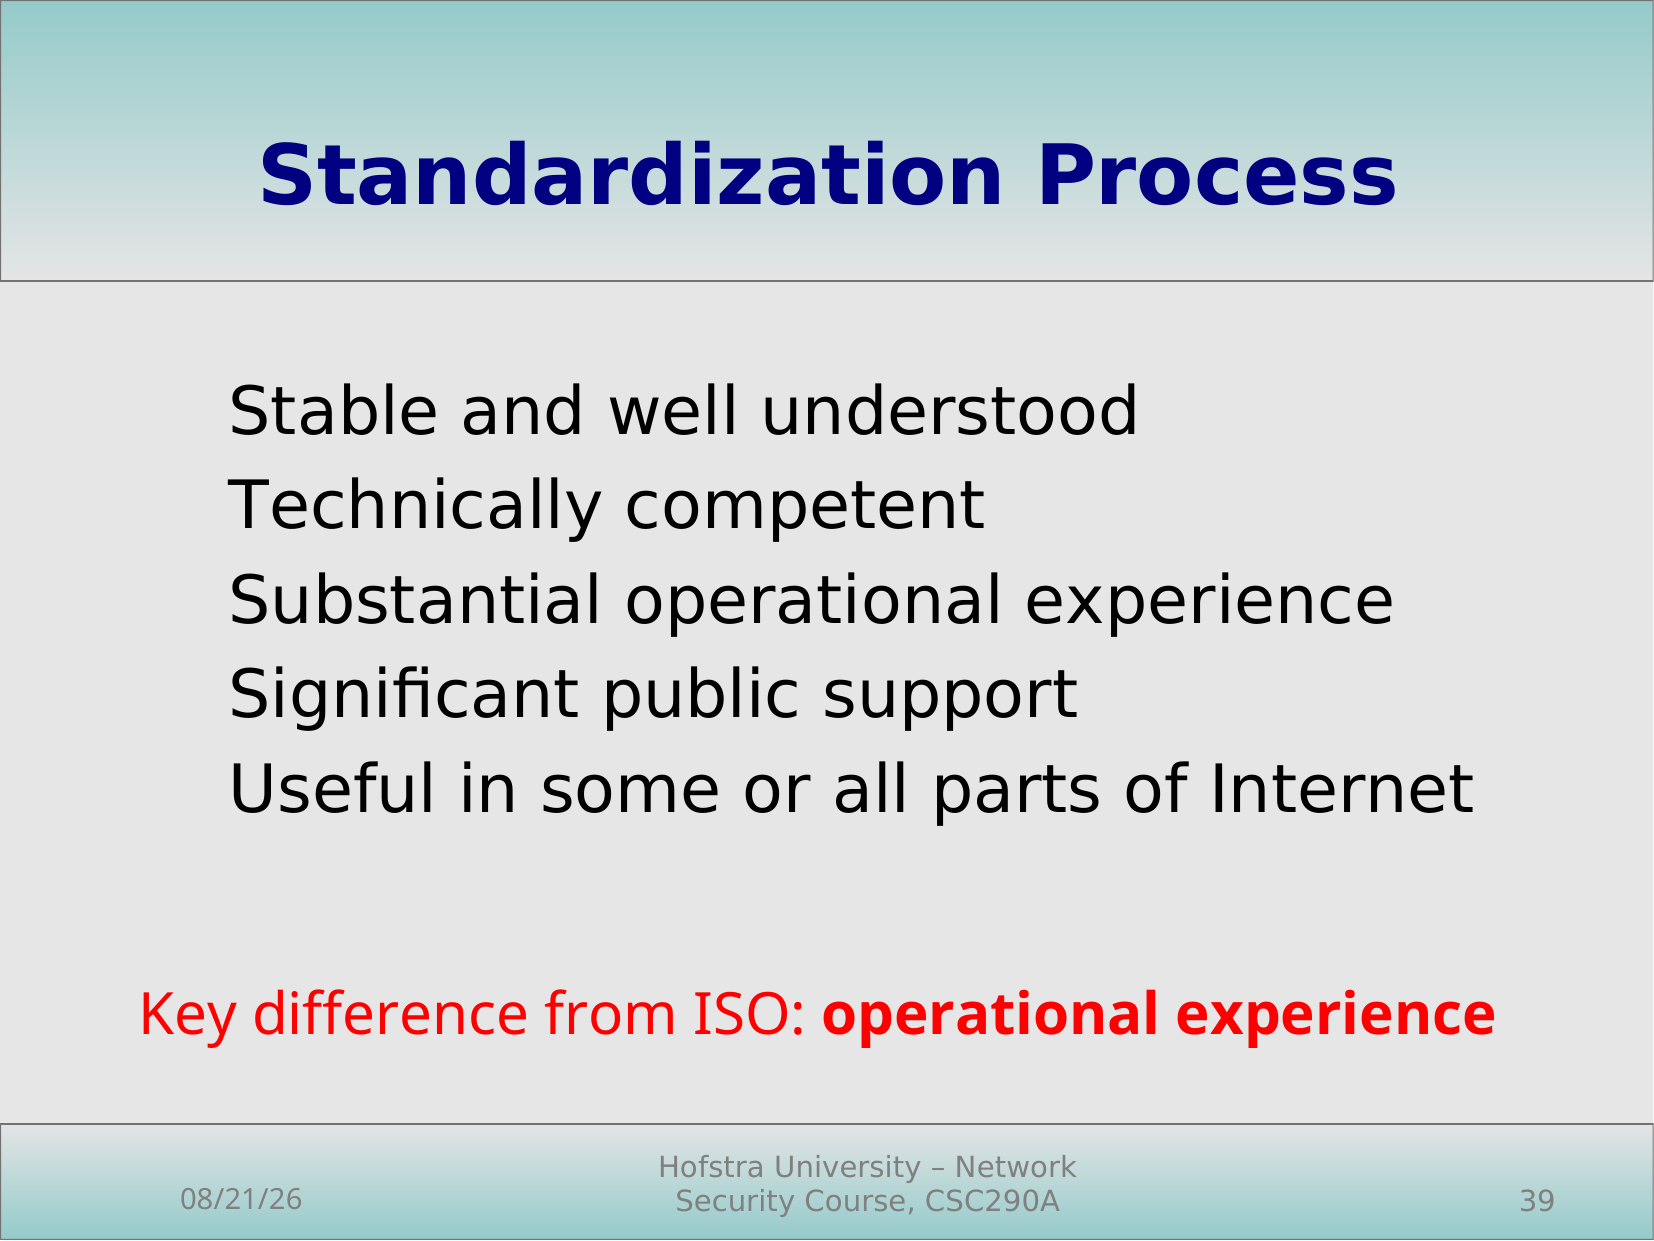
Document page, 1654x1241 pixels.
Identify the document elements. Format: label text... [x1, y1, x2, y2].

list Stable and well understood Technically competent Substantial operational experience Significant public support Useful in some or all parts of Internet [213, 364, 1620, 1070]
title Standardization Process [123, 87, 1534, 233]
text_box Key difference from ISO: operational experience [123, 964, 1512, 1060]
